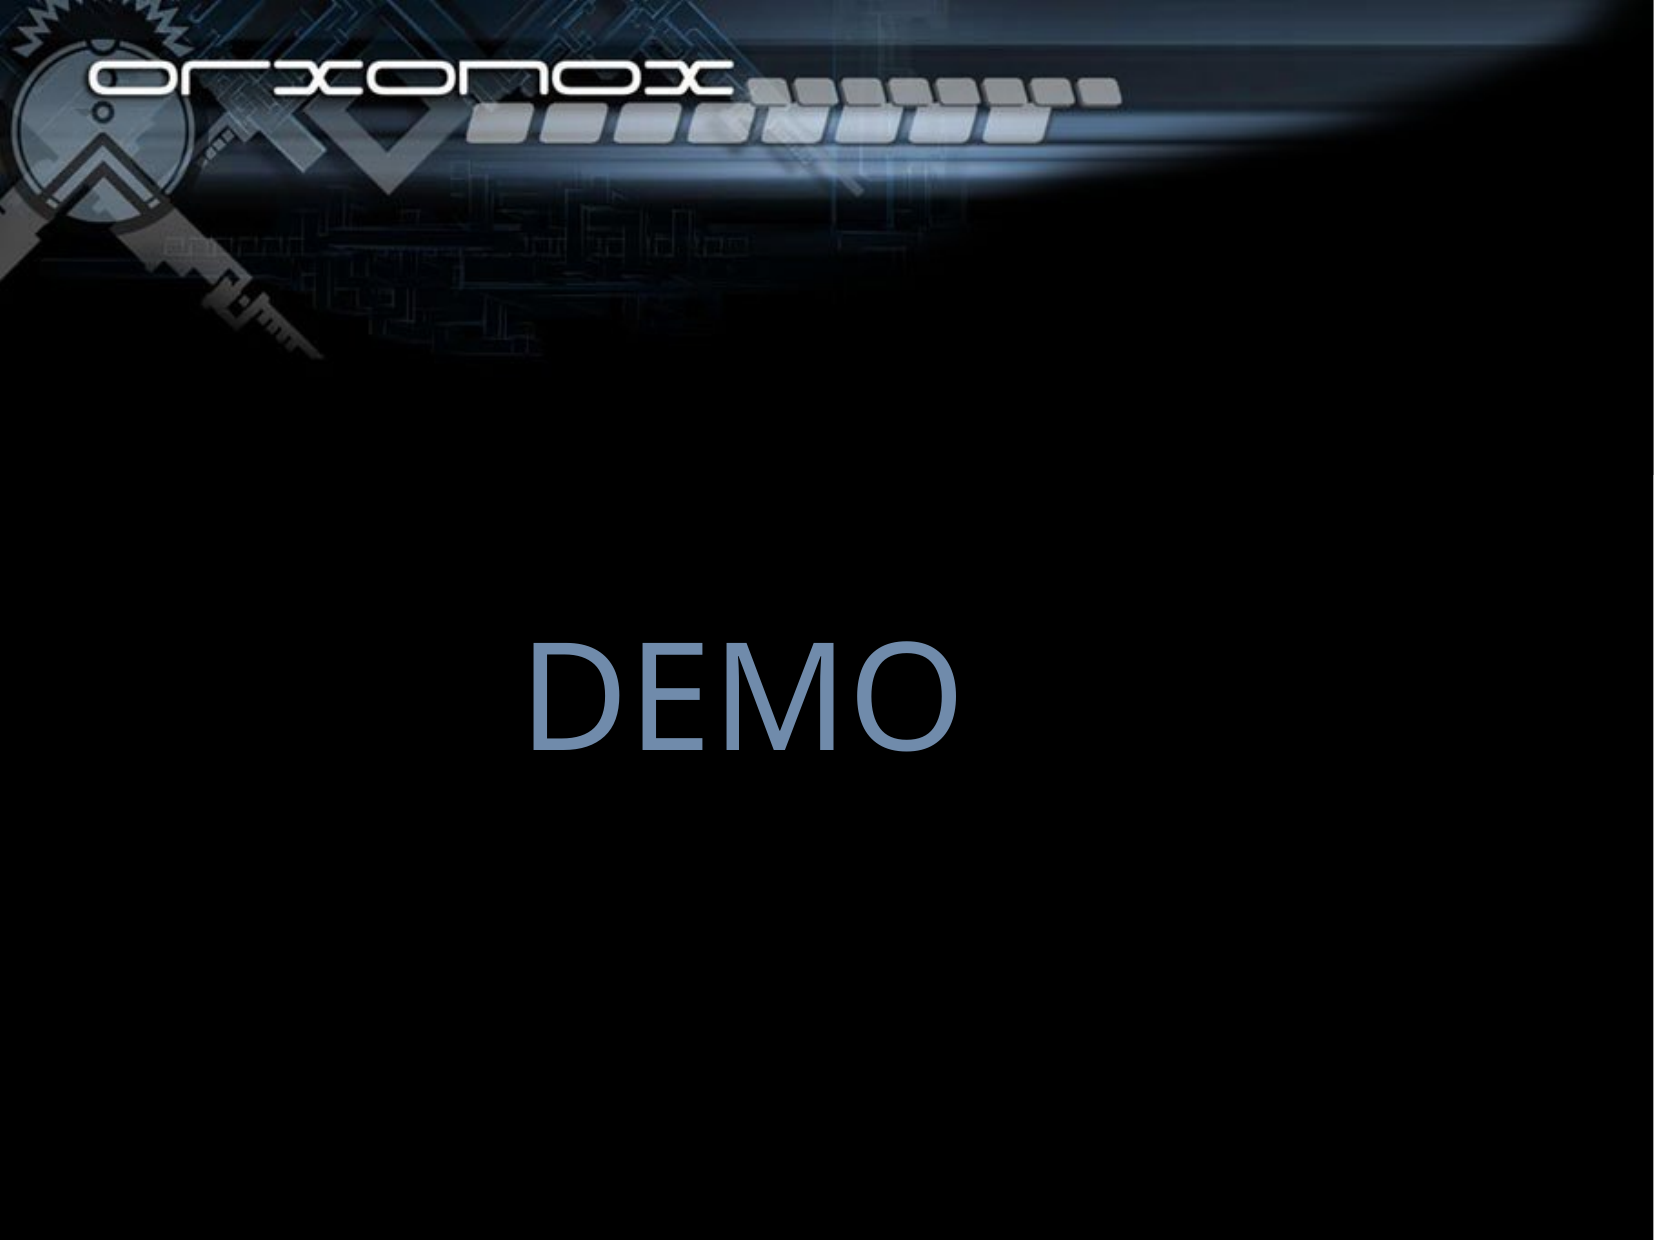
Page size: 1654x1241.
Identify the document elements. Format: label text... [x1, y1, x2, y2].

picture [0, 0, 1654, 475]
text_box DEMO [504, 582, 1149, 658]
